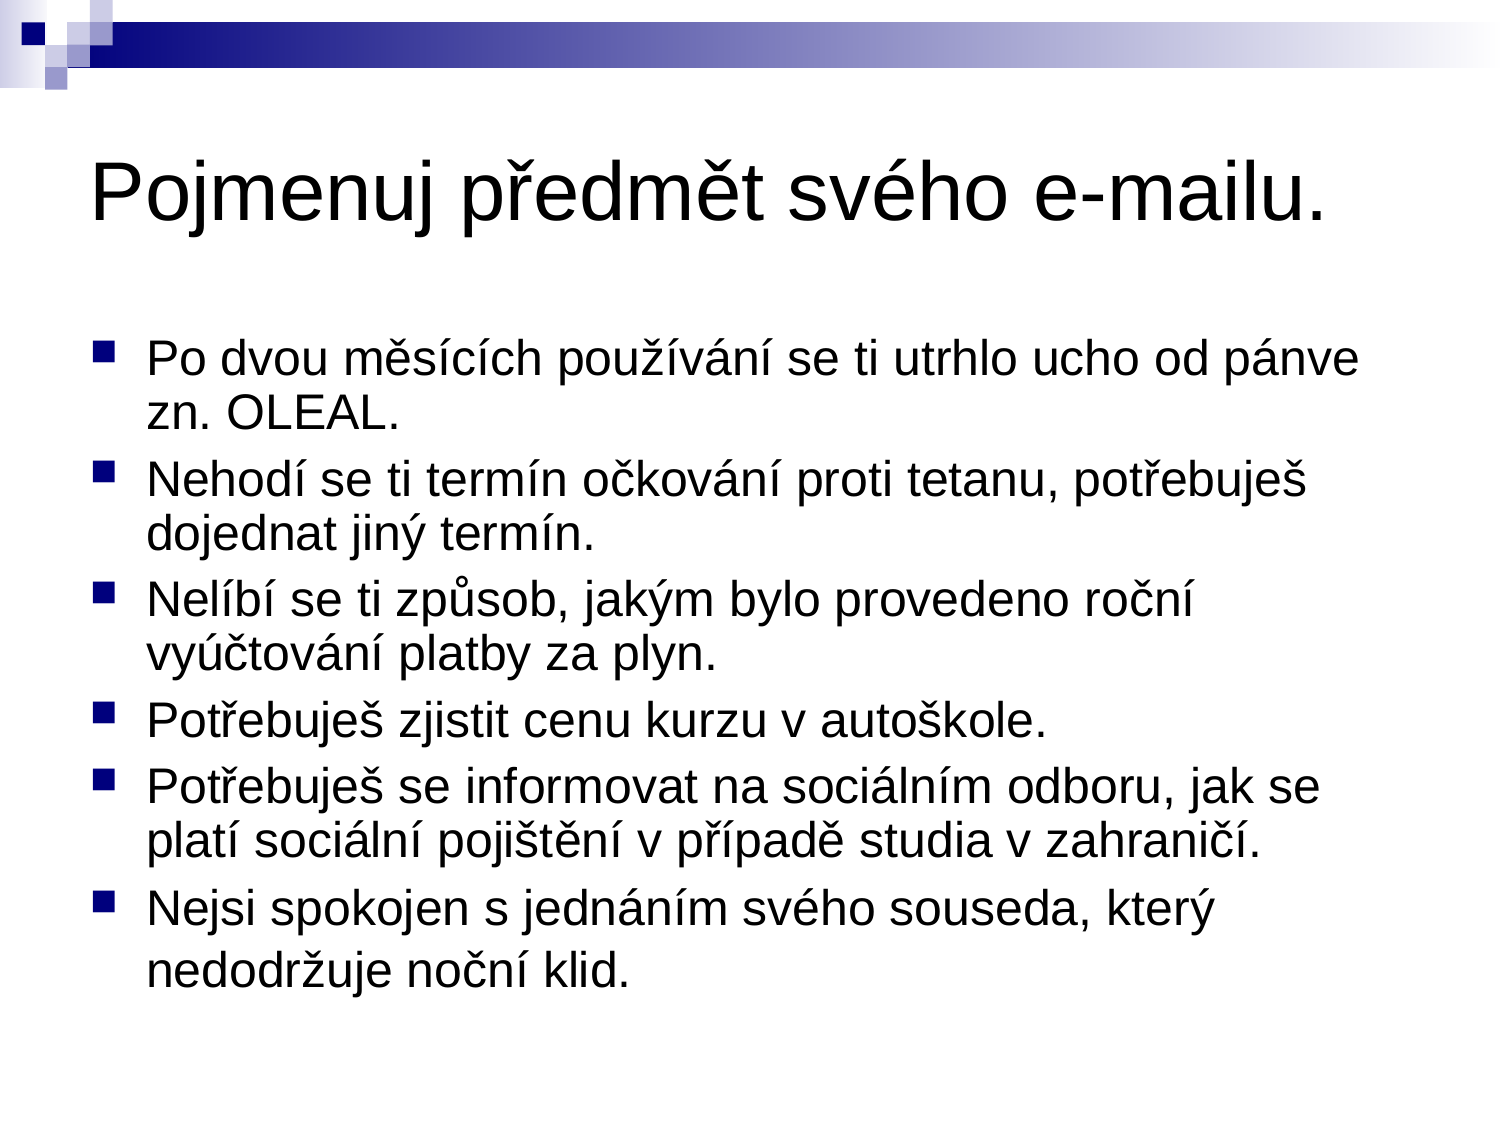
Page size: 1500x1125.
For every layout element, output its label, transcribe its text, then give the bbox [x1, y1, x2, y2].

title Pojmenuj předmět svého e-mailu. [75, 75, 1426, 301]
list Po dvou měsících používání se ti utrhlo ucho od pánve zn. OLEAL. Nehodí se ti termín očkování proti tetanu, potřebuješ dojednat jiný termín. Nelíbí se ti způsob, jakým bylo provedeno roční vyúčtování platby za plyn. Potřebuješ zjistit cenu kurzu v autoškole. Potřebuješ se informovat na sociálním odboru, jak se platí sociální pojištění v případě studia v zahraničí. Nejsi spokojen s jednáním svého souseda, který nedodržuje noční klid. [75, 324, 1426, 1125]
